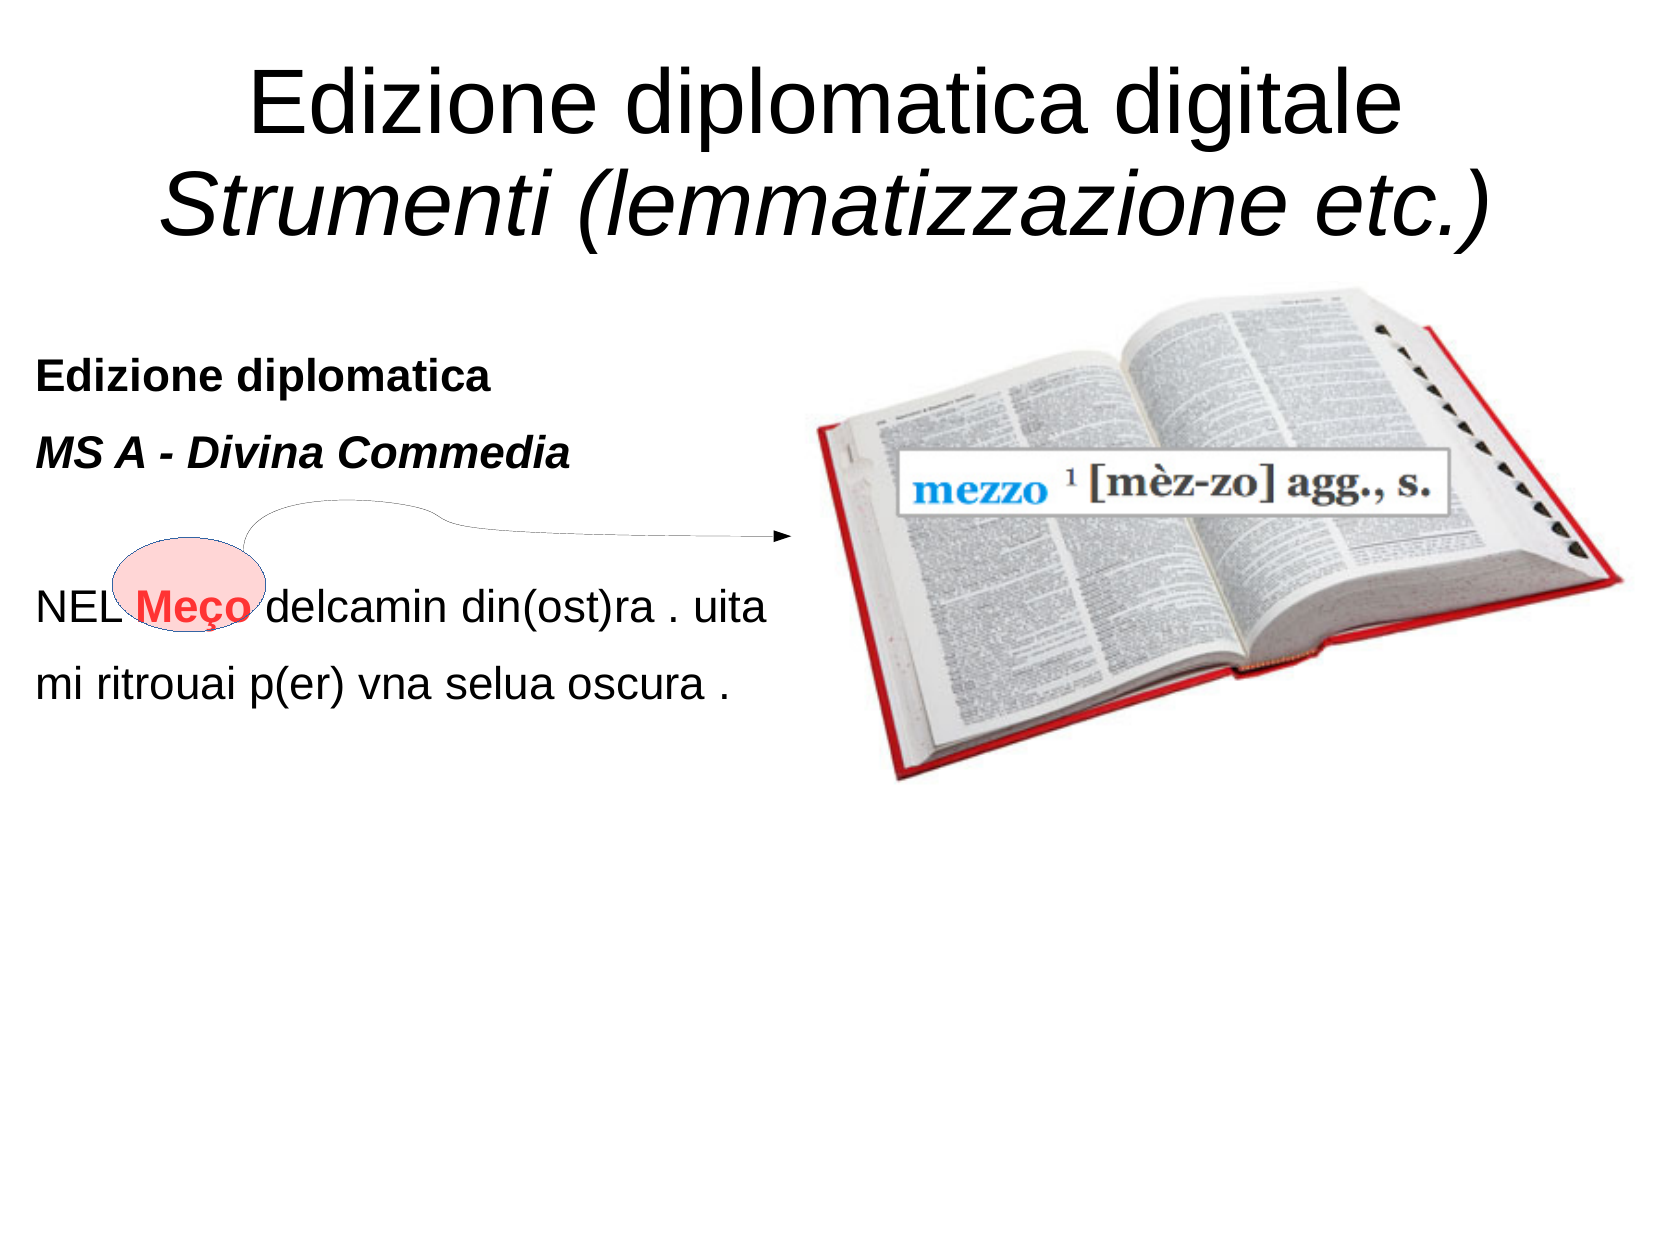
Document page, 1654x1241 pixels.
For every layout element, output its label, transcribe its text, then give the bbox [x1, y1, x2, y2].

title Edizione diplomatica digitale Strumenti (lemmatizzazione etc.) [82, 49, 1571, 257]
list Edizione diplomatica MS A - Divina Commedia NEL Meço delcamin din(ost)ra . uita mi ritrouai p(er) vna selua oscura . [35, 324, 791, 756]
picture [791, 281, 1642, 792]
text_box [112, 537, 266, 632]
